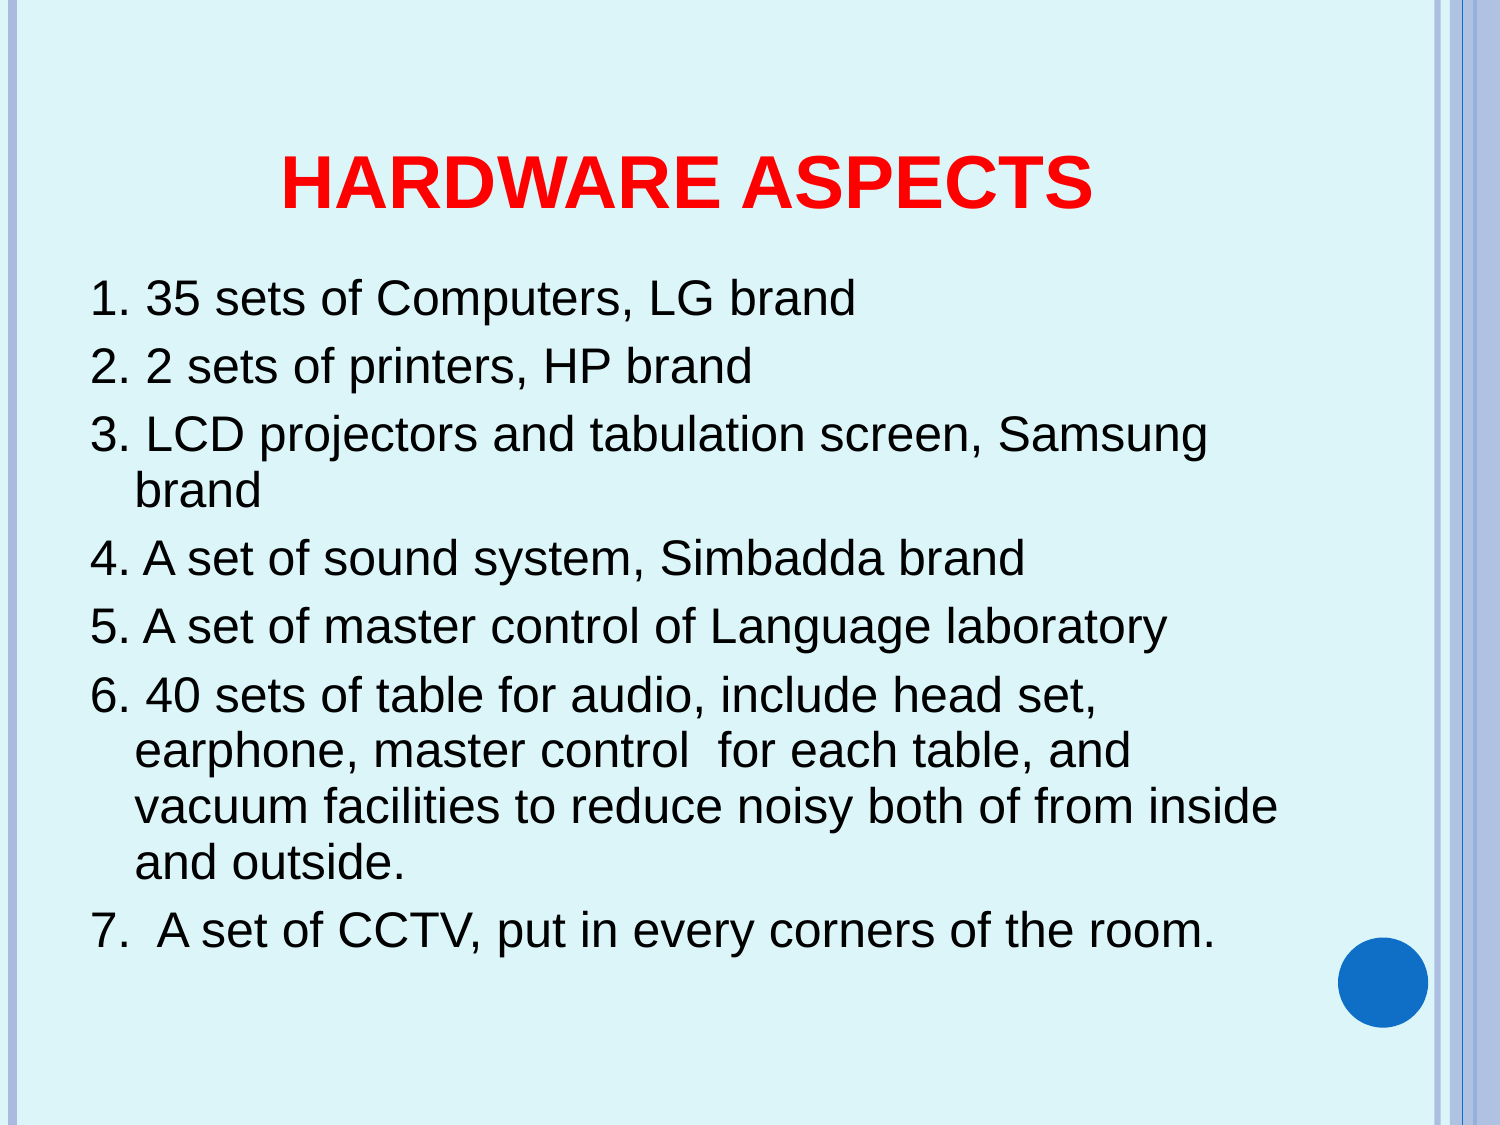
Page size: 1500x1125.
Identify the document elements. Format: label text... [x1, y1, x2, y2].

title HARDWARE ASPECTS [74, 44, 1300, 233]
list 1. 35 sets of Computers, LG brand 2. 2 sets of printers, HP brand 3. LCD projectors and tabulation screen, Samsung brand 4. A set of sound system, Simbadda brand 5. A set of master control of Language laboratory 6. 40 sets of table for audio, include head set, earphone, master control for each table, and vacuum facilities to reduce noisy both of from inside and outside. 7. A set of CCTV, put in every corners of the room. [74, 262, 1300, 1063]
